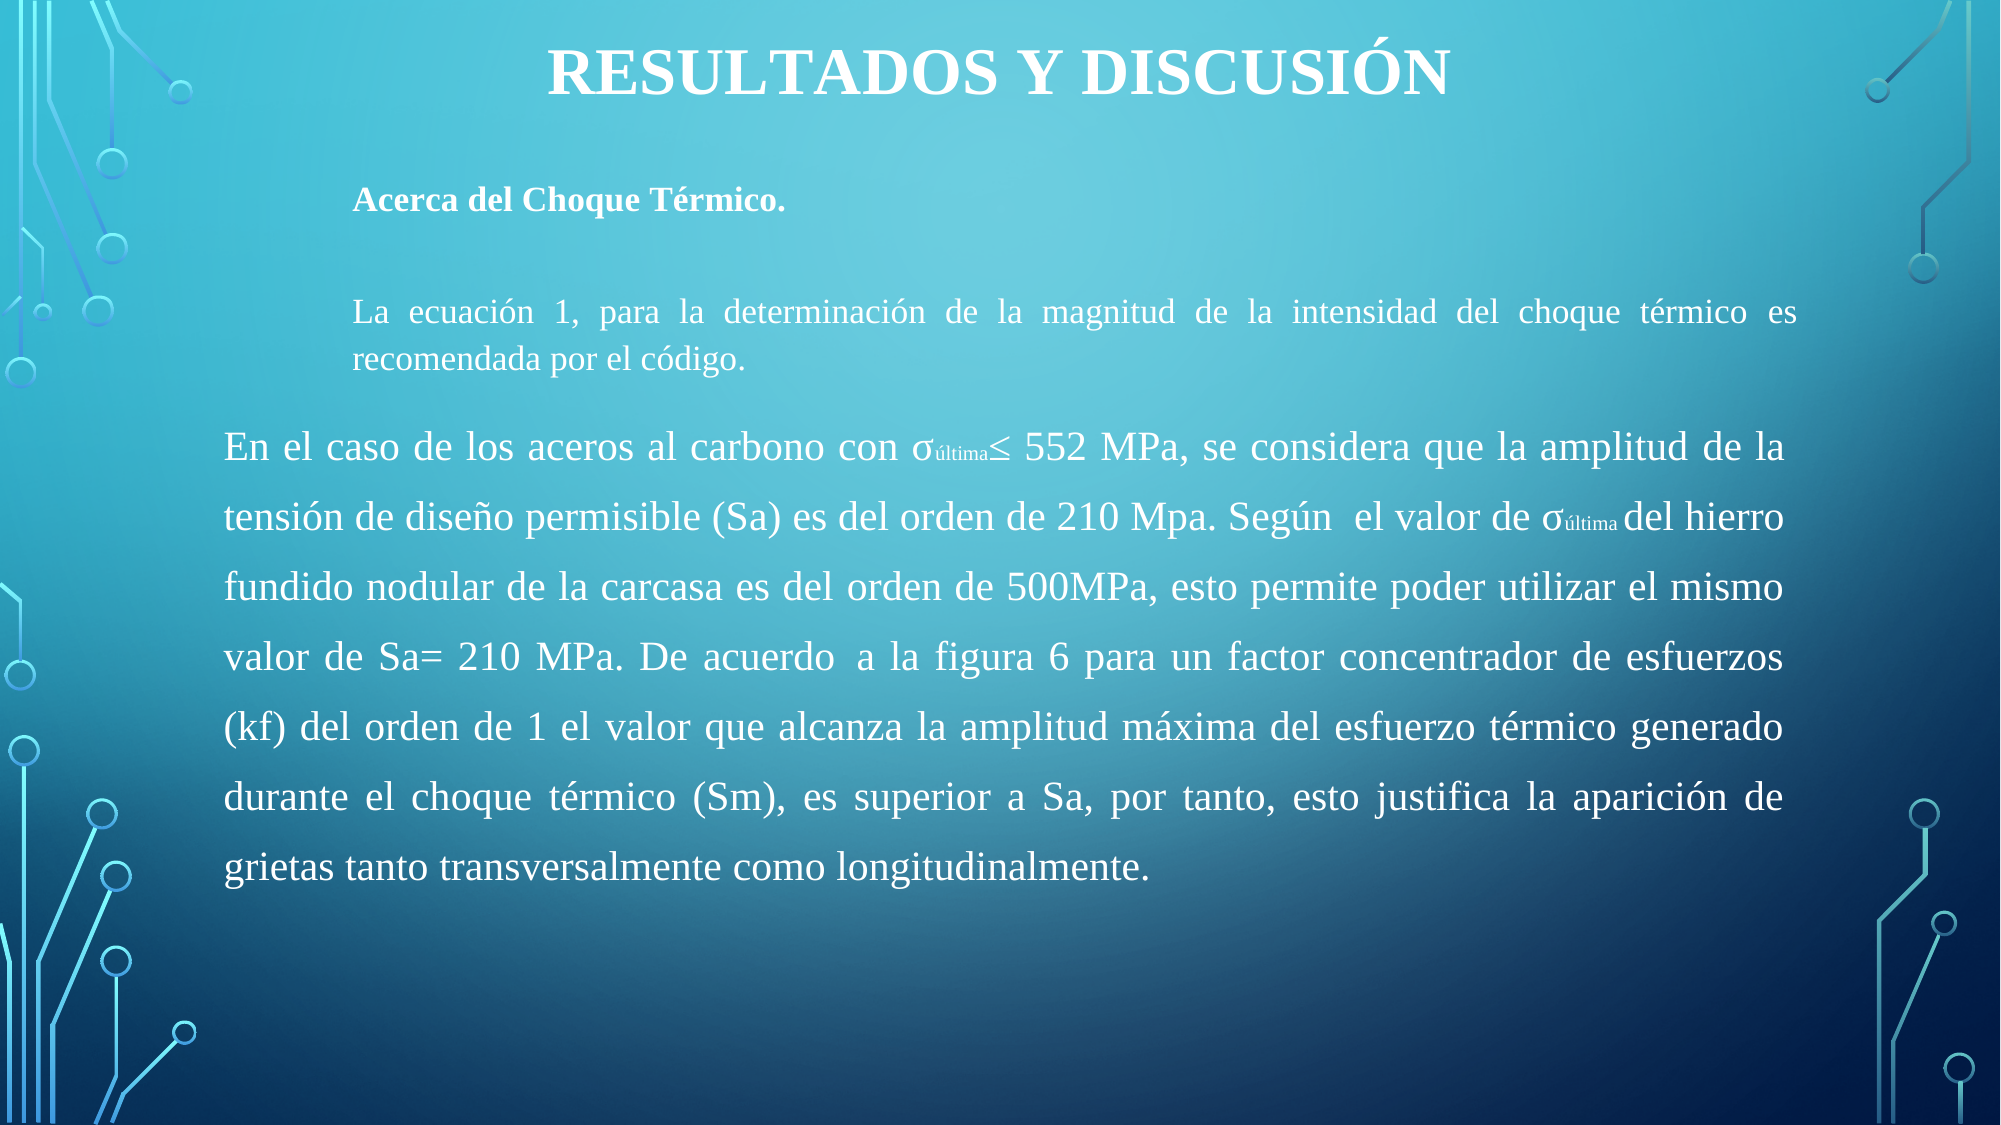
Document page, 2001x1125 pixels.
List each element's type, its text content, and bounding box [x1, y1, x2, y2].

title Resultados y discusión [187, 18, 1813, 128]
list Acerca del Choque Térmico. La ecuación 1, para la determinación de la magnitud de la intensidad del choque térmico es recomendada por el código. En el caso de los aceros al carbono con σúltima≤ 552 MPa, se considera que la amplitud de la tensión de diseño permisible (Sa) es del orden de 210 Mpa. Según el valor de σúltima del hierro fundido nodular de la carcasa es del orden de 500MPa, esto permite poder utilizar el mismo valor de Sa= 210 MPa. De acuerdo a la figura 6 para un factor concentrador de esfuerzos (kf) del orden de 1 el valor que alcanza la amplitud máxima del esfuerzo térmico generado durante el choque térmico (Sm), es superior a Sa, por tanto, esto justifica la aparición de grietas tanto transversalmente como longitudinalmente. [187, 164, 1813, 950]
